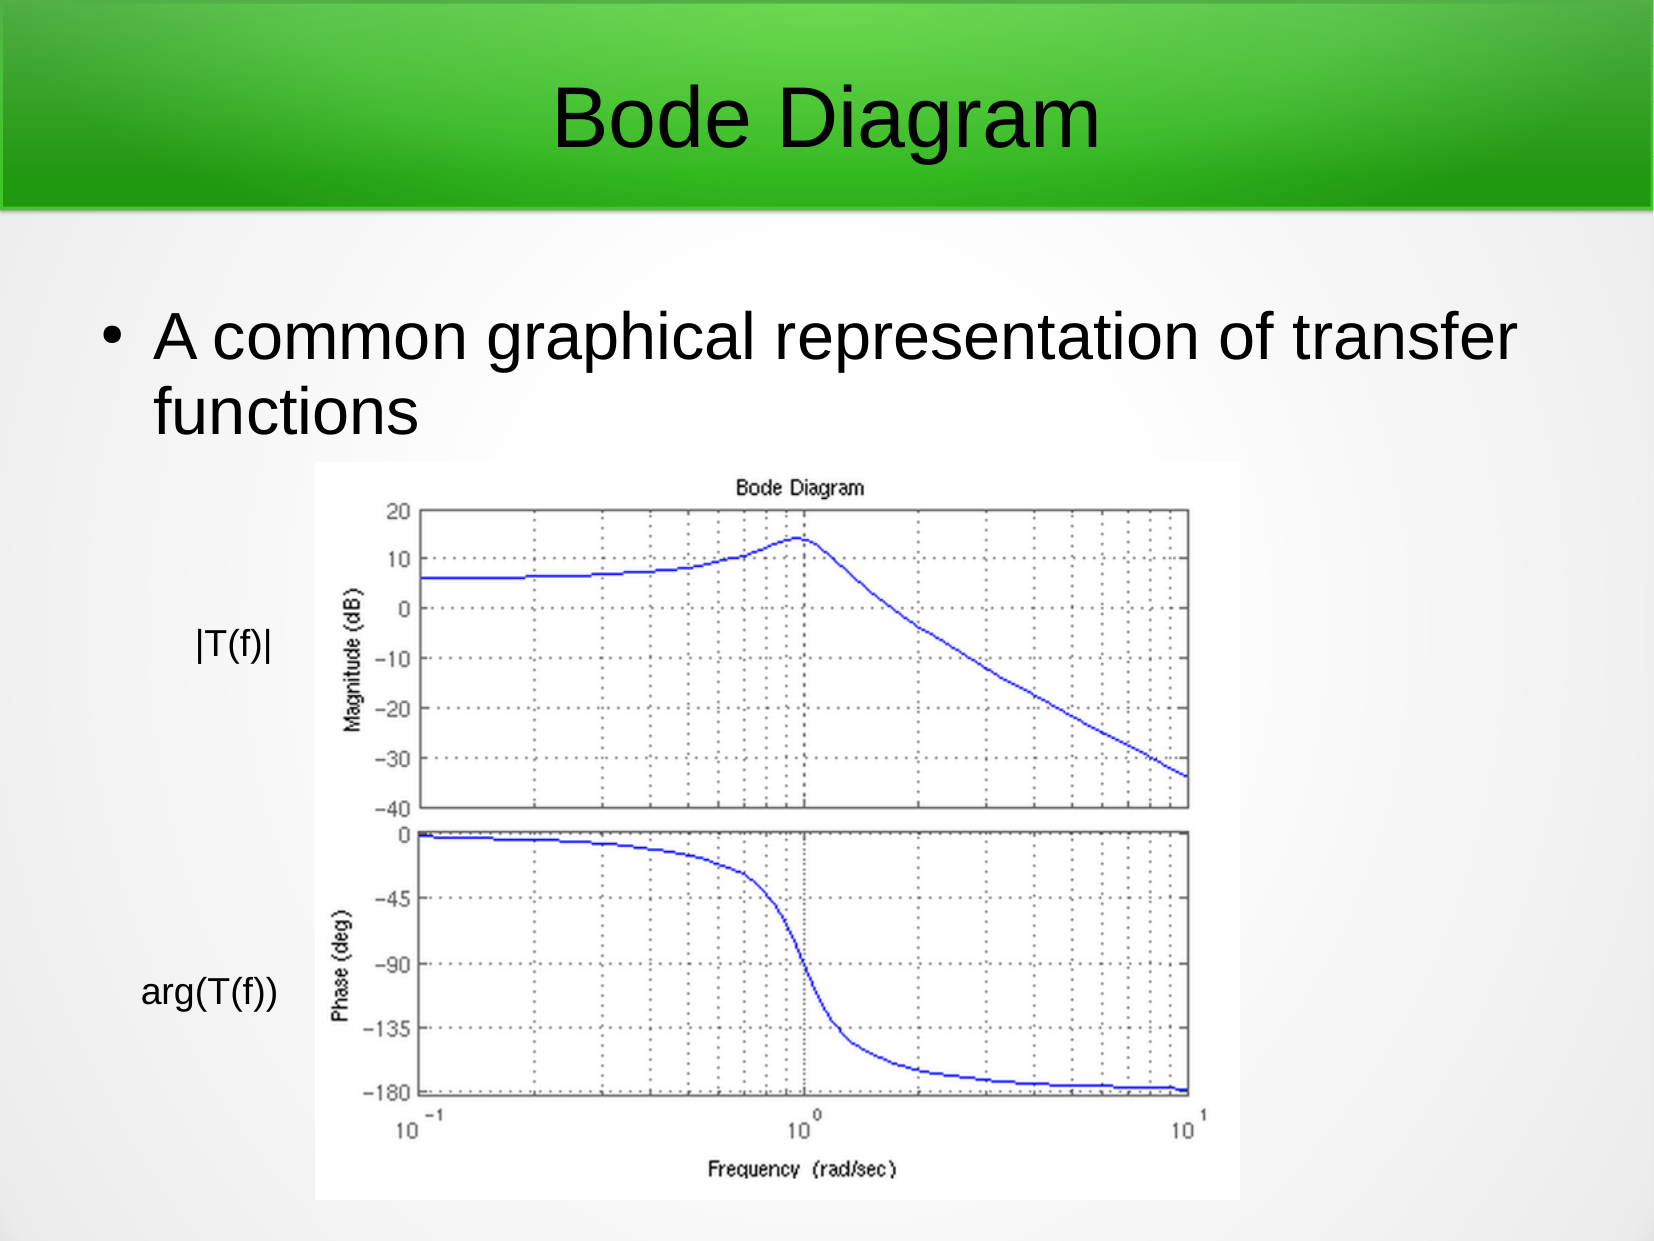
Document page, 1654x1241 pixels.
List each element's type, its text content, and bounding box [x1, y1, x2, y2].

list A common graphical representation of transfer functions [82, 299, 1571, 1019]
text_box arg(T(f)) [126, 963, 294, 1096]
title Bode Diagram [82, 47, 1571, 189]
picture [315, 462, 1240, 1201]
text_box |T(f)| [180, 615, 288, 747]
